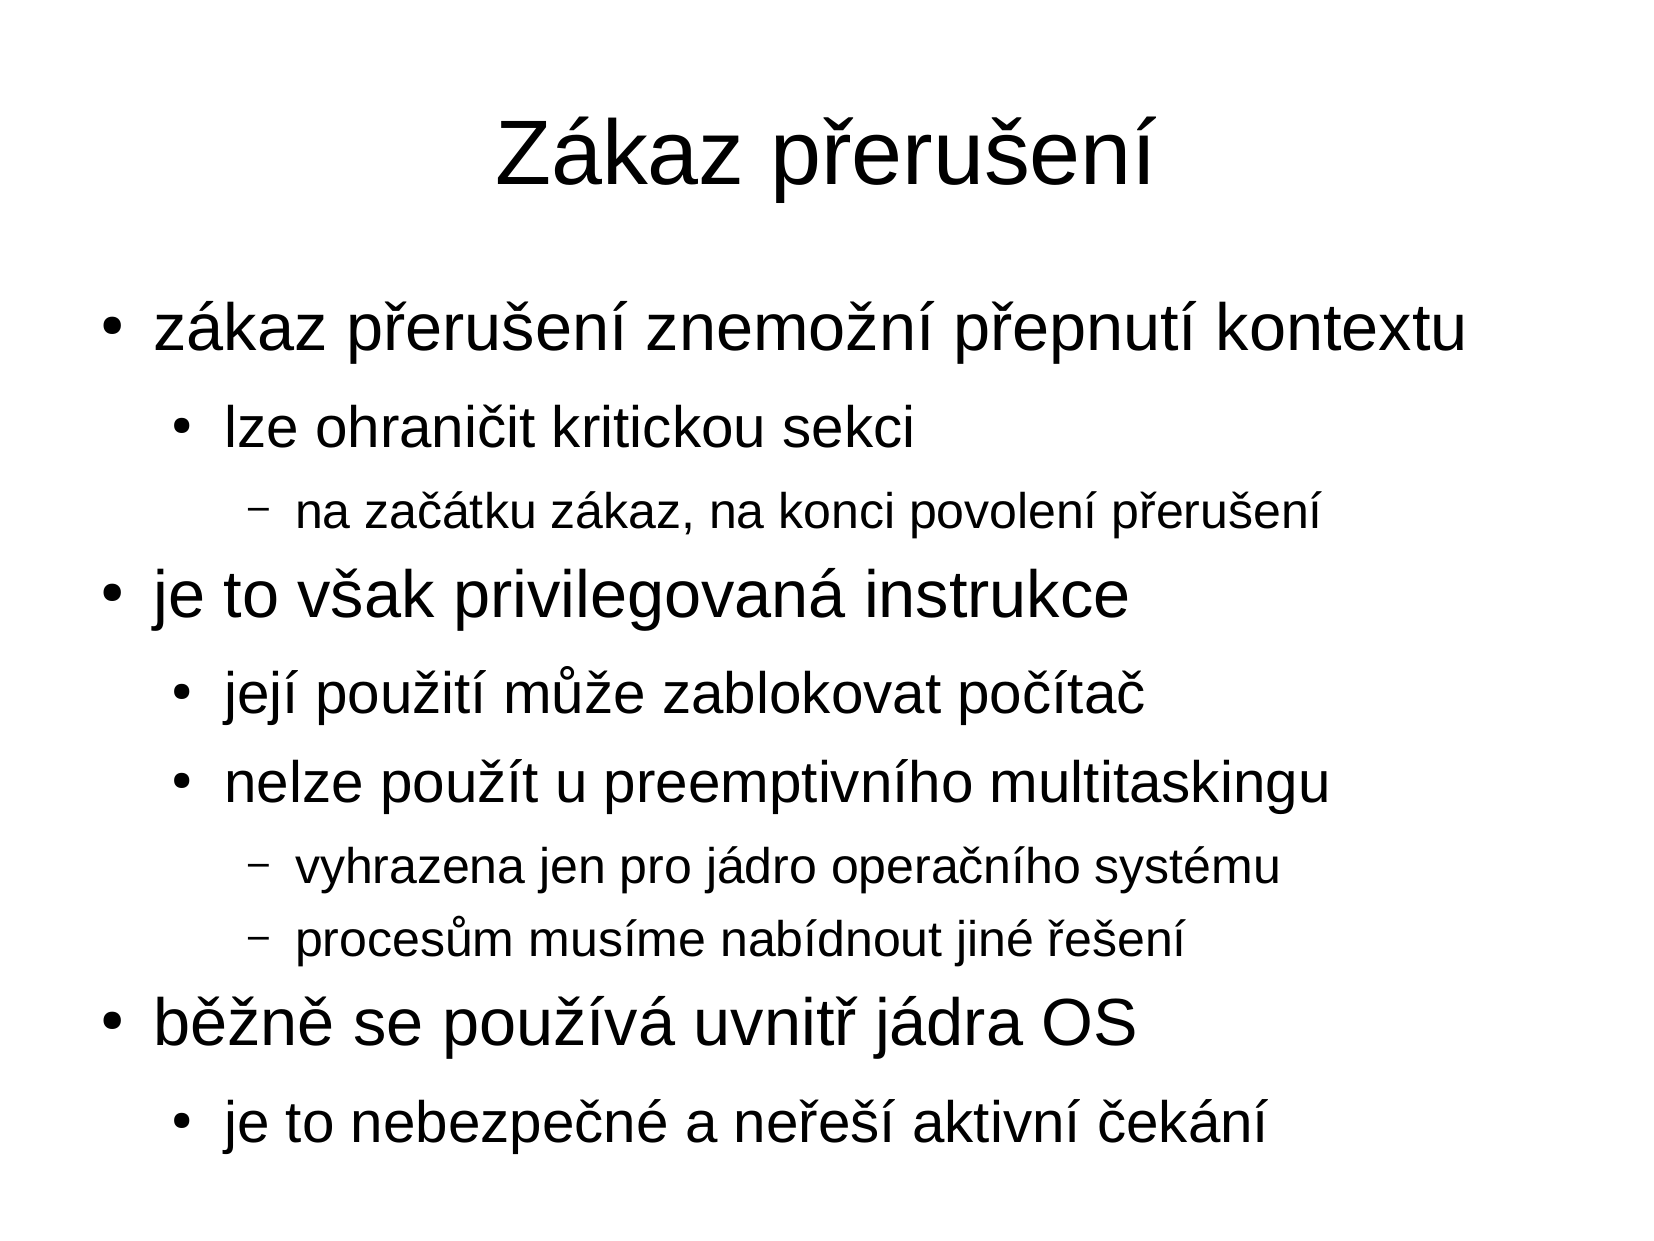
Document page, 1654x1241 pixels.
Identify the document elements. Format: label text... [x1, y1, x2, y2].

list zákaz přerušení znemožní přepnutí kontextu lze ohraničit kritickou sekci na začátku zákaz, na konci povolení přerušení je to však privilegovaná instrukce její použití může zablokovat počítač nelze použít u preemptivního multitaskingu vyhrazena jen pro jádro operačního systému procesům musíme nabídnout jiné řešení běžně se používá uvnitř jádra OS je to nebezpečné a neřeší aktivní čekání [82, 290, 1571, 1155]
title Zákaz přerušení [82, 56, 1571, 250]
